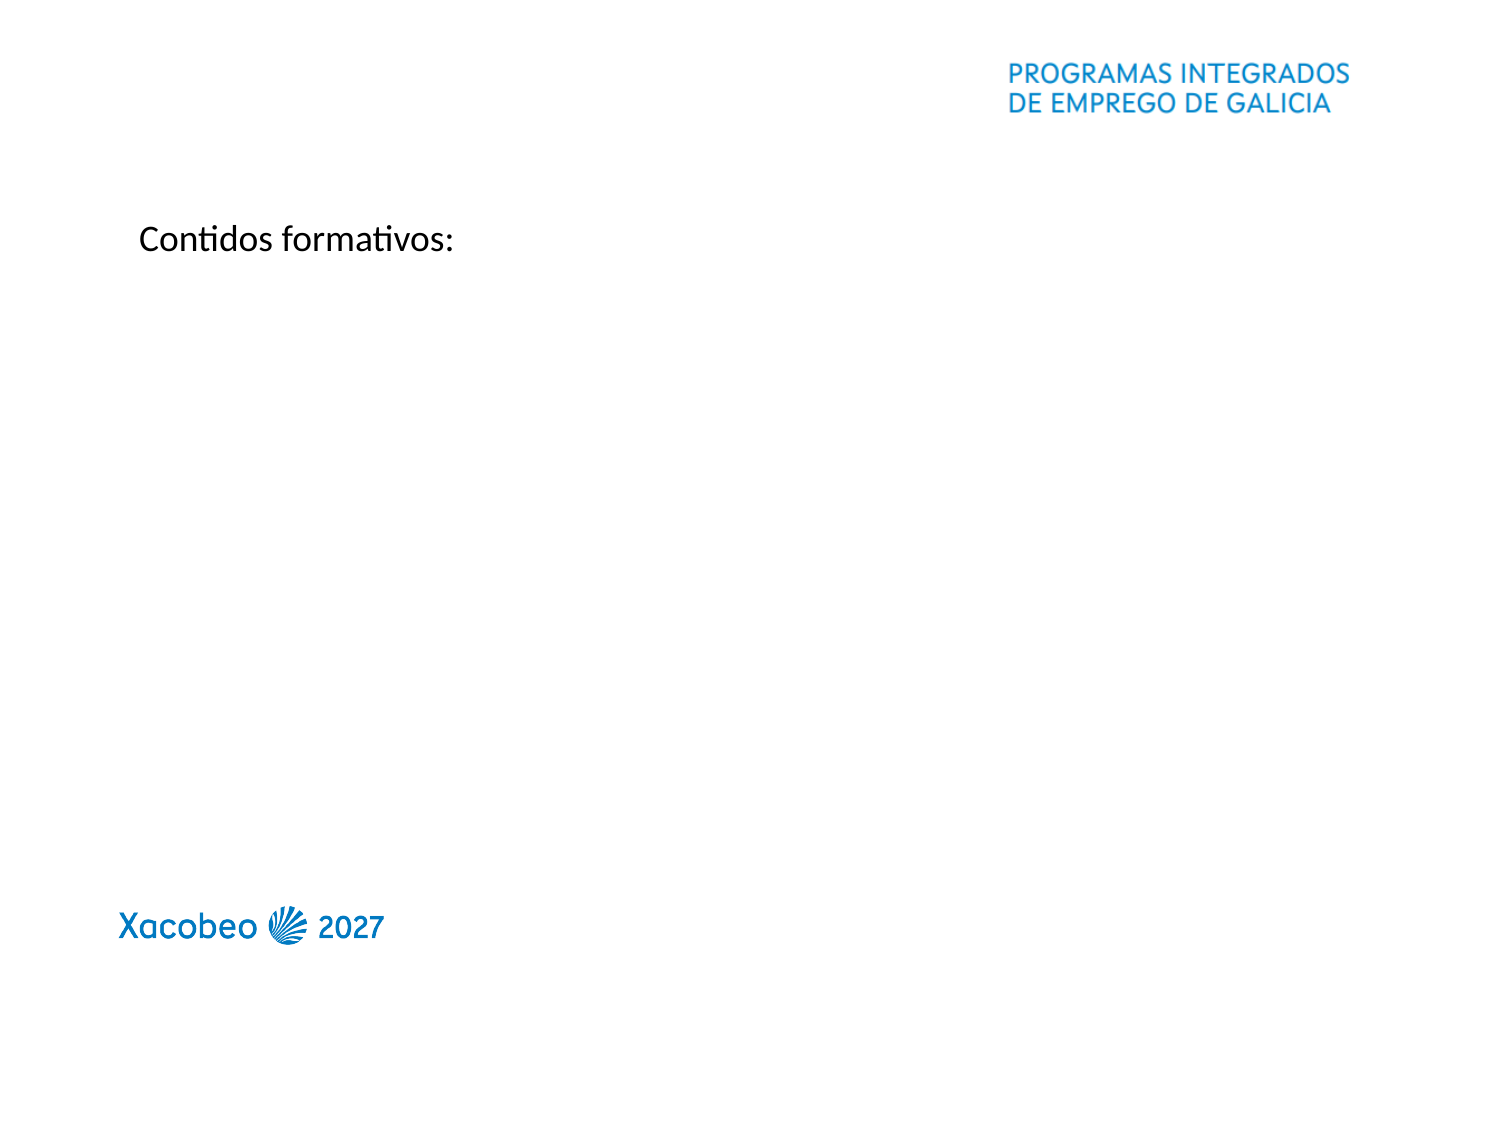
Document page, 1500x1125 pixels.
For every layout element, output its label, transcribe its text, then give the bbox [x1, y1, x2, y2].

picture [118, 906, 384, 945]
picture [1003, 58, 1359, 125]
text_box Contidos formativos: [124, 206, 532, 268]
